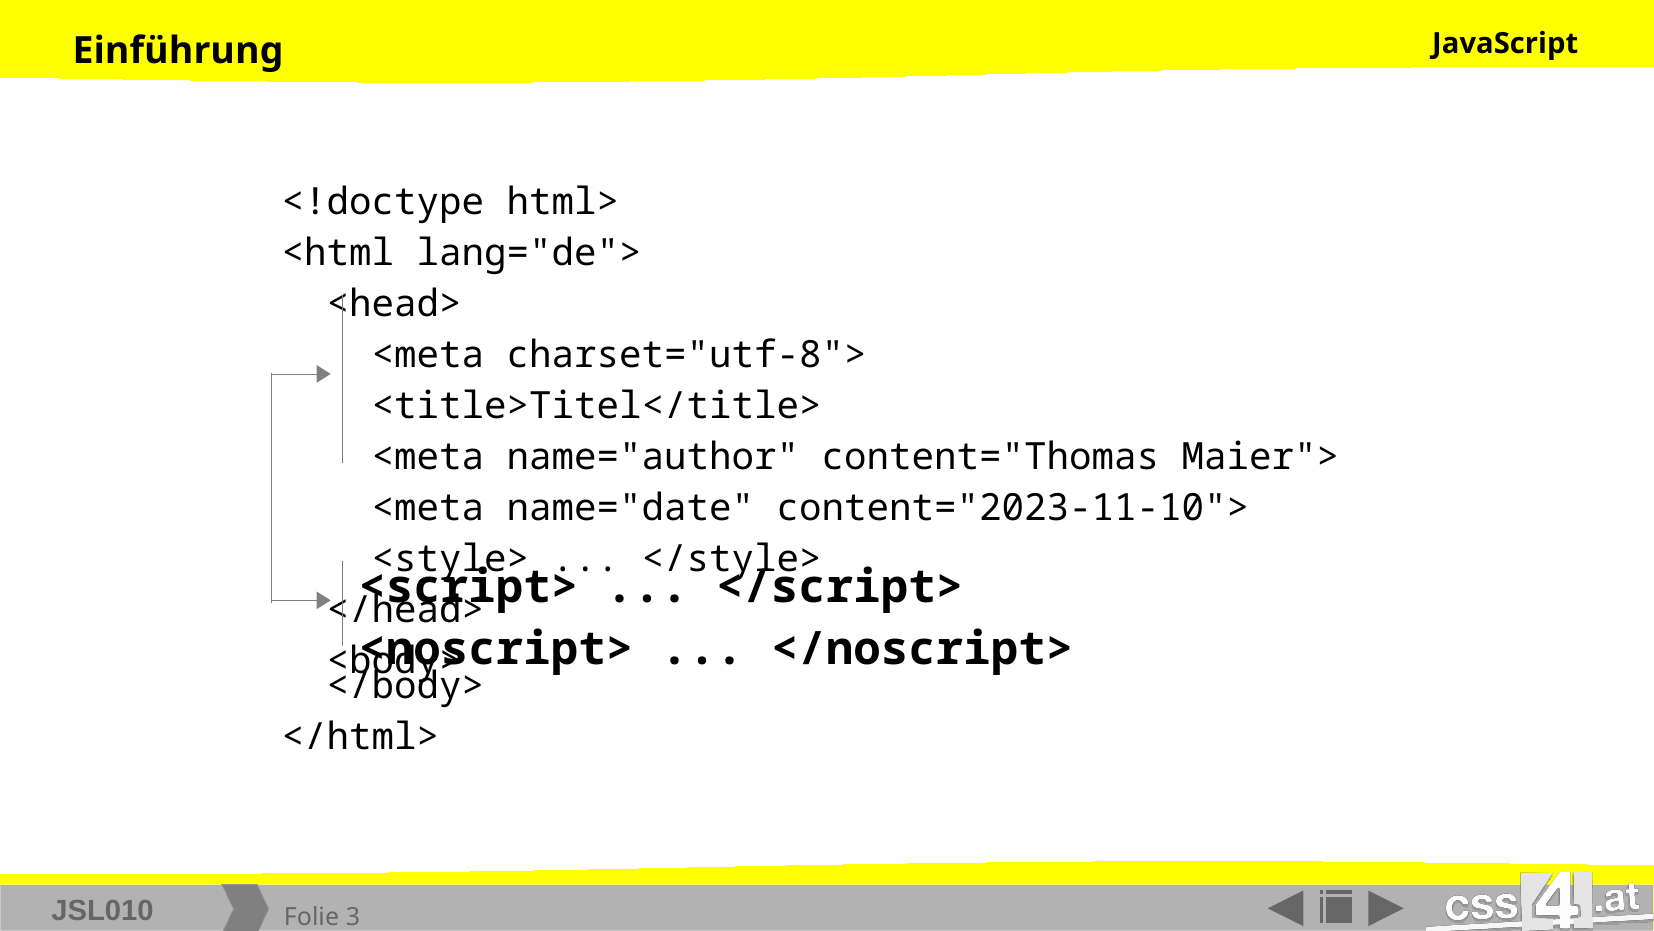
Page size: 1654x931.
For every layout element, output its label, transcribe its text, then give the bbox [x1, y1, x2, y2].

text_box JSL010 [36, 886, 209, 931]
text_box JavaScript [1417, 15, 1607, 60]
text_box [0, 861, 1654, 931]
text_box Folie <Foliennummer> [269, 891, 542, 931]
picture [1426, 872, 1654, 931]
text_box [0, 0, 1654, 83]
text_box </body> </html> [266, 651, 1484, 779]
text_box <script> ... </script> <noscript> ... </noscript> [343, 545, 1431, 651]
text_box Einführung [57, 16, 416, 69]
text_box <!doctype html> <html lang="de"> <head> <meta charset="utf-8"> <title>Titel</title> <meta name="author" content="Thomas Maier"> <meta name="date" content="2023-11-10"> <style> ... </style> </head> <body> [266, 166, 1484, 557]
